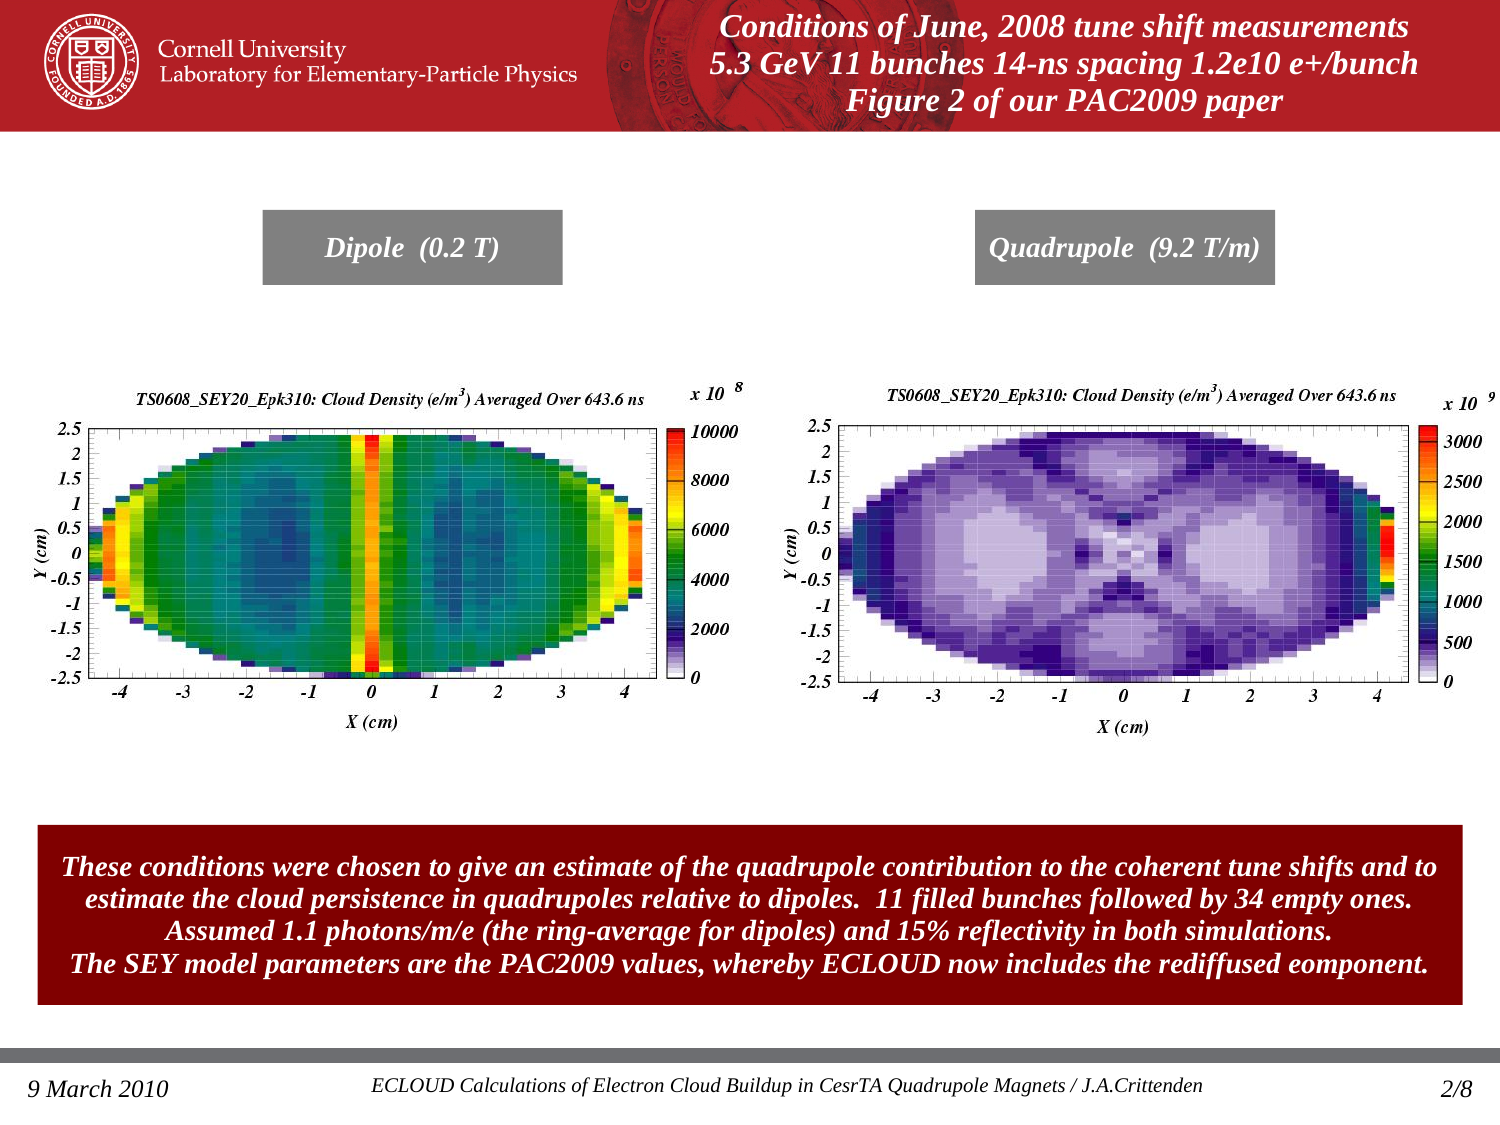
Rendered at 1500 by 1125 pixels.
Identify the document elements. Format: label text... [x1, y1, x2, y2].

text_box Quadrupole (9.2 T/m) [975, 209, 1276, 285]
text_box These conditions were chosen to give an estimate of the quadrupole contribution to the coherent tune shifts and to estimate the cloud persistence in quadrupoles relative to dipoles. 11 filled bunches followed by 34 empty ones. Assumed 1.1 photons/m/e (the ring-average for dipoles) and 15% reflectivity in both simulations. The SEY model parameters are the PAC2009 values, whereby ECLOUD now includes the rediffused eomponent. [37, 824, 1463, 1005]
picture [29, 374, 751, 745]
picture [779, 374, 1500, 745]
picture [0, 0, 1500, 132]
text_box Dipole (0.2 T) [262, 209, 563, 285]
text_box Conditions of June, 2008 tune shift measurements 5.3 GeV 11 bunches 14-ns spacing 1.2e10 e+/bunch Figure 2 of our PAC2009 paper [674, 0, 1455, 126]
